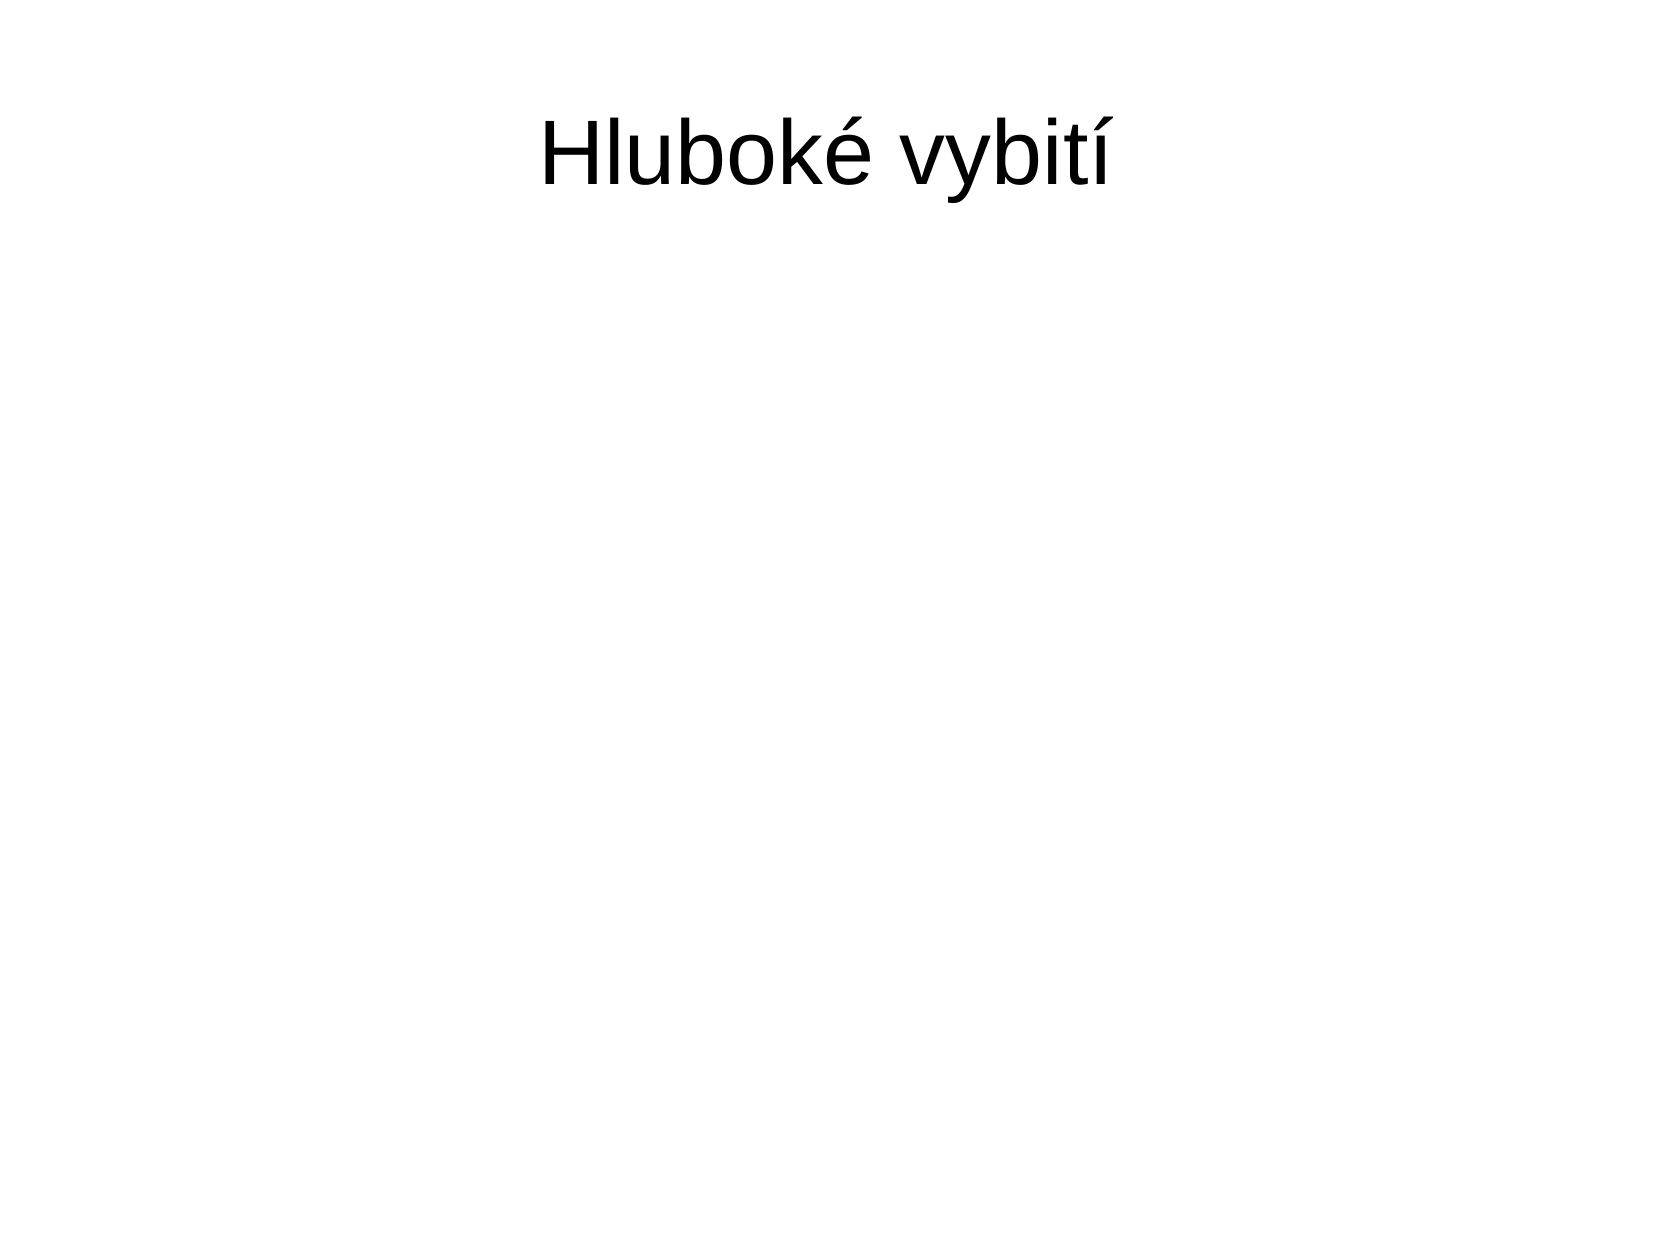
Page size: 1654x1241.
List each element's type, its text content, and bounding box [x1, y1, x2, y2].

title Hluboké vybití [82, 49, 1571, 257]
